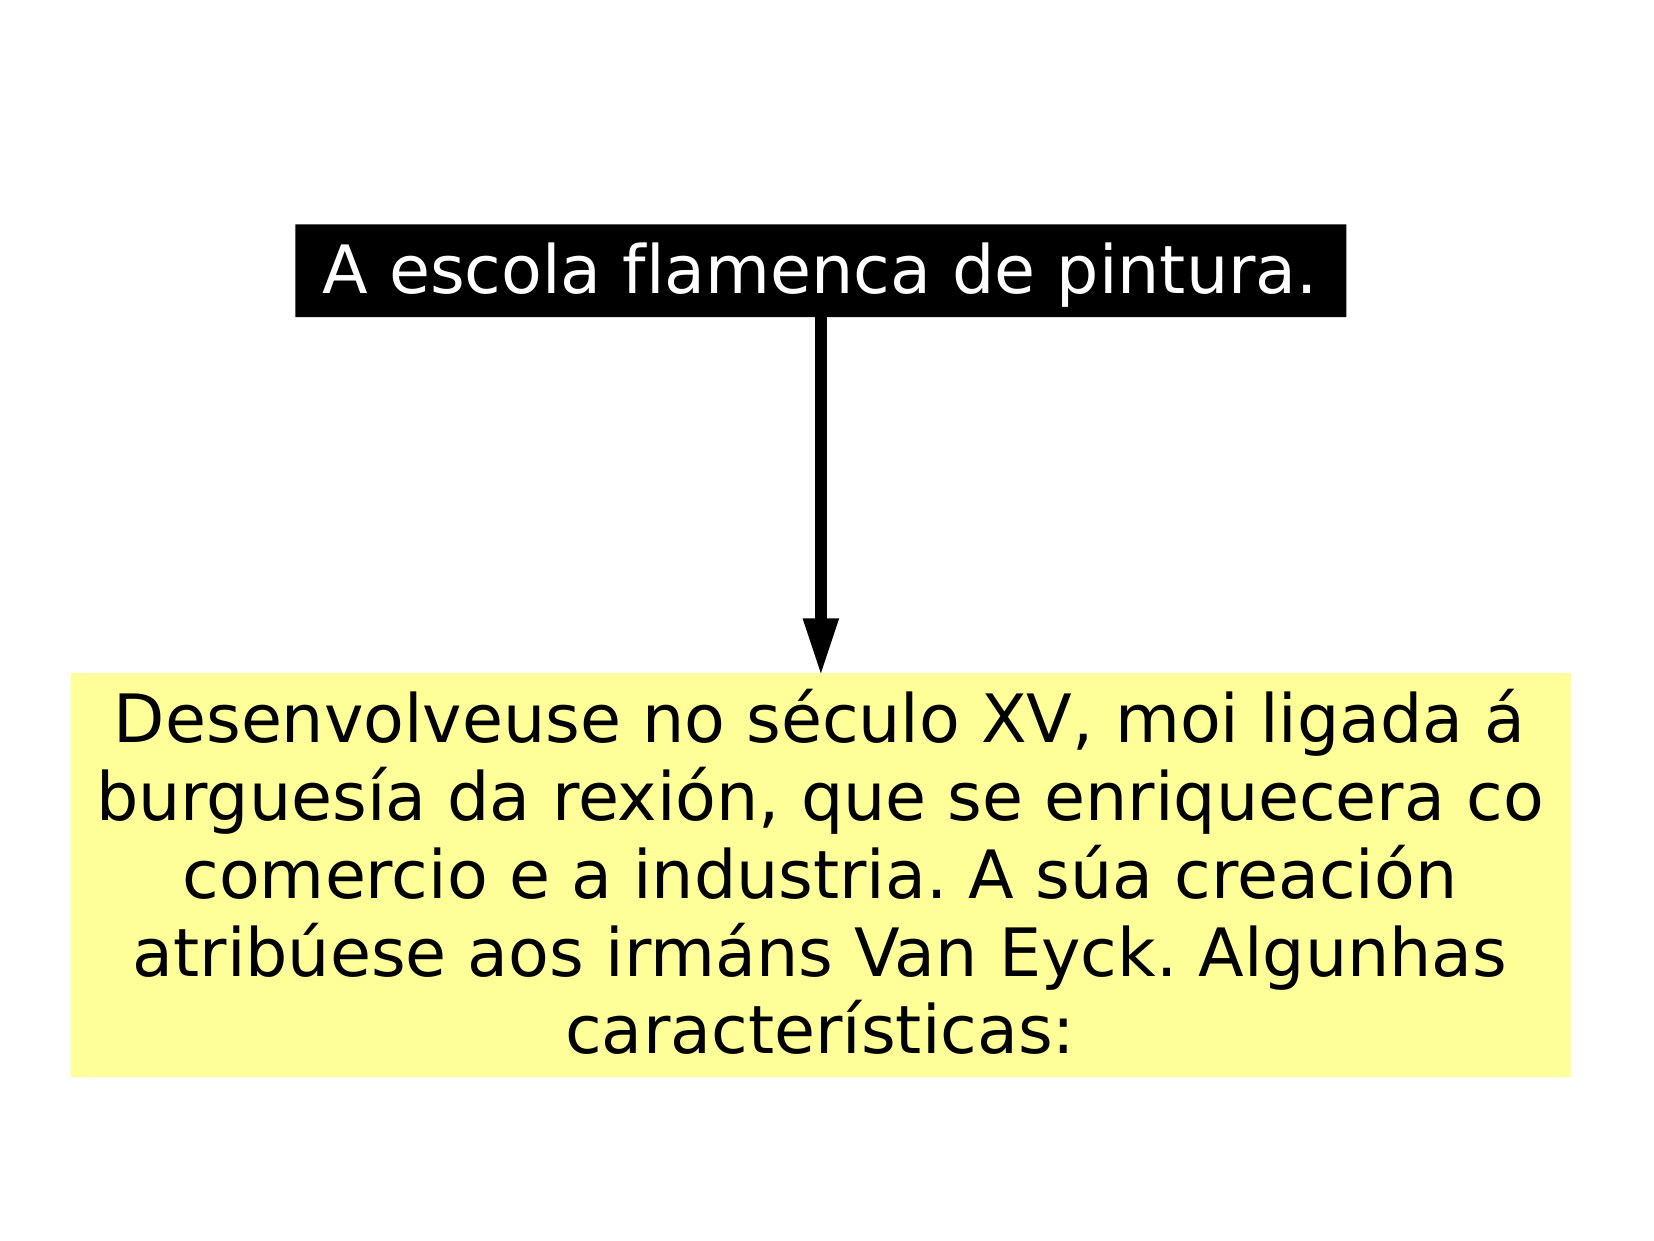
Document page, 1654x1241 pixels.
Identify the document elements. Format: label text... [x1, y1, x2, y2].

text_box A escola flamenca de pintura. [295, 224, 1347, 318]
text_box Desenvolveuse no século XV, moi ligada á burguesía da rexión, que se enriquecera co comercio e a industria. A súa creación atribúese aos irmáns Van Eyck. Algunhas características: [70, 673, 1571, 1077]
